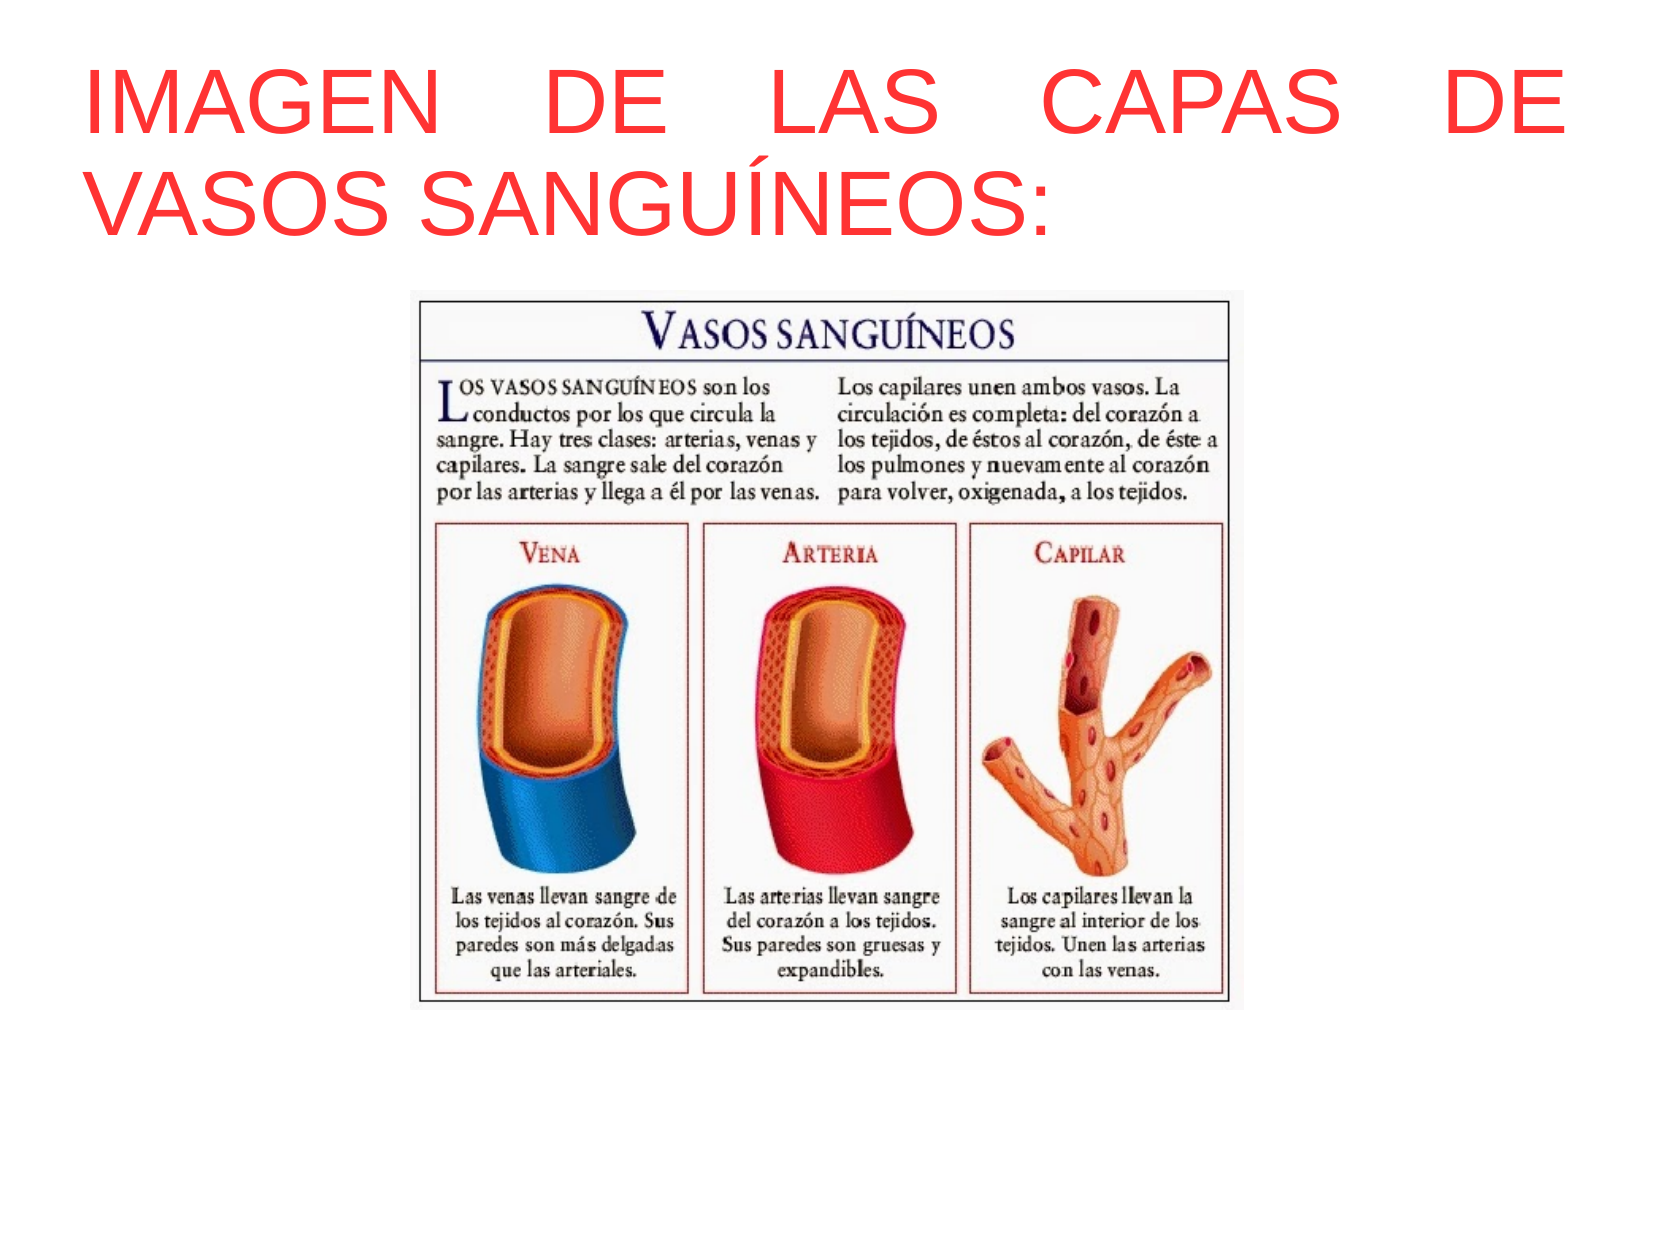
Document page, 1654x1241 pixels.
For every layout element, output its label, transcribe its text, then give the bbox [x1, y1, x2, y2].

picture [410, 290, 1244, 1010]
title IMAGEN DE LAS CAPAS DE VASOS SANGUÍNEOS: [82, 49, 1571, 257]
